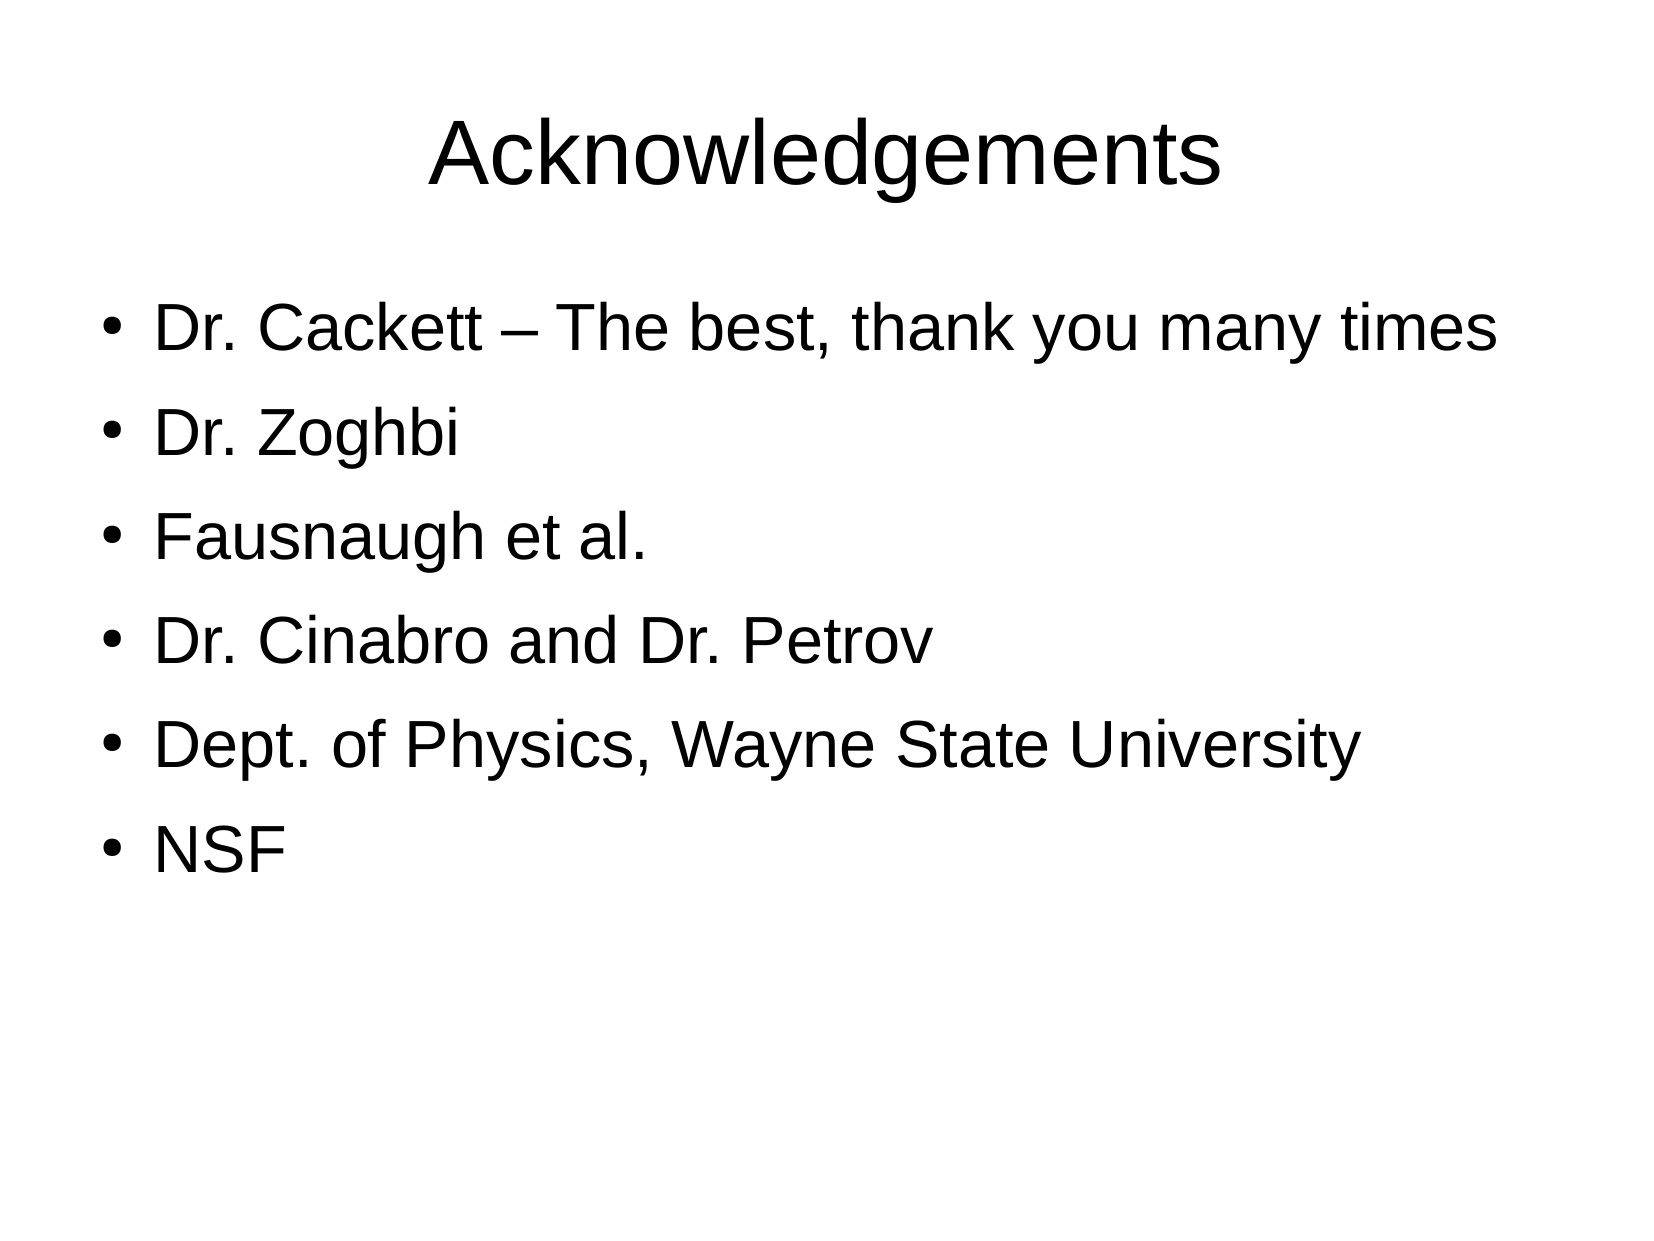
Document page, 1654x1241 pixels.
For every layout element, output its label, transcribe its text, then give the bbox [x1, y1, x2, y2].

title Acknowledgements [82, 49, 1571, 257]
list Dr. Cackett – The best, thank you many times Dr. Zoghbi Fausnaugh et al. Dr. Cinabro and Dr. Petrov Dept. of Physics, Wayne State University NSF [82, 290, 1571, 1010]
